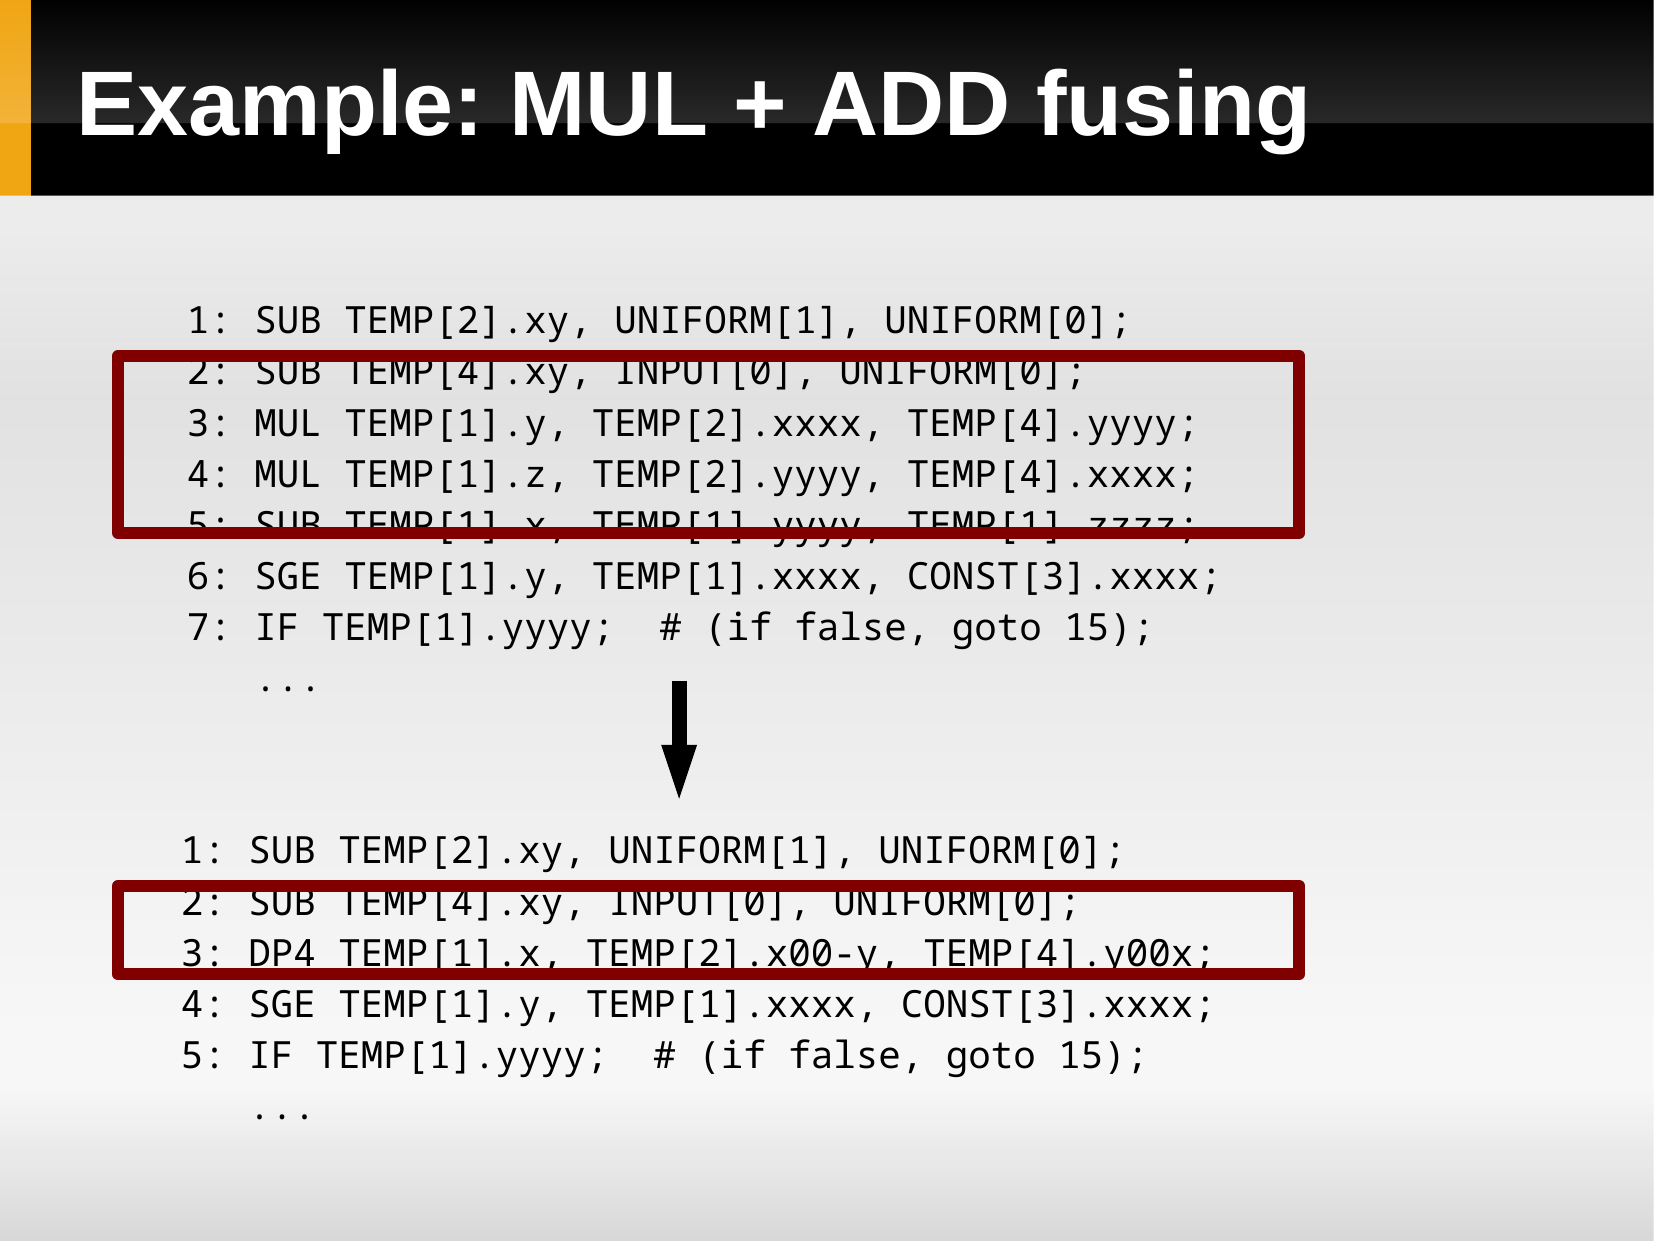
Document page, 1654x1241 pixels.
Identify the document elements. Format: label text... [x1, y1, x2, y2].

text_box 1: SUB TEMP[2].xy, UNIFORM[1], UNIFORM[0]; 2: SUB TEMP[4].xy, INPUT[0], UNIFORM[0]; 3: MUL TEMP[1].y, TEMP[2].xxxx, TEMP[4].yyyy; 4: MUL TEMP[1].z, TEMP[2].yyyy, TEMP[4].xxxx; 5: SUB TEMP[1].x, TEMP[1].yyyy, TEMP[1].zzzz; 6: SGE TEMP[1].y, TEMP[1].xxxx, CONST[3].xxxx; 7: IF TEMP[1].yyyy; # (if false, goto 15); ... [124, 362, 1241, 527]
text_box 1: SUB TEMP[2].xy, UNIFORM[1], UNIFORM[0]; 2: SUB TEMP[4].xy, INPUT[0], UNIFORM[0]; 3: MUL TEMP[1].y, TEMP[2].xxxx, TEMP[4].yyyy; 4: MUL TEMP[1].z, TEMP[2].yyyy, TEMP[4].xxxx; 5: SUB TEMP[1].x, TEMP[1].yyyy, TEMP[1].zzzz; 6: SGE TEMP[1].y, TEMP[1].xxxx, CONST[3].xxxx; 7: IF TEMP[1].yyyy; # (if false, goto 15); ... [124, 283, 1241, 350]
title Example: MUL + ADD fusing [76, 7, 1565, 200]
text_box 1: SUB TEMP[2].xy, UNIFORM[1], UNIFORM[0]; 2: SUB TEMP[4].xy, INPUT[0], UNIFORM[0]; 3: DP4 TEMP[1].x, TEMP[2].x00-y, TEMP[4].y00x; 4: SGE TEMP[1].y, TEMP[1].xxxx, CONST[3].xxxx; 5: IF TEMP[1].yyyy; # (if false, goto 15); ... [118, 980, 1235, 1182]
picture [0, 0, 1654, 1241]
text_box 1: SUB TEMP[2].xy, UNIFORM[1], UNIFORM[0]; 2: SUB TEMP[4].xy, INPUT[0], UNIFORM[0]; 3: MUL TEMP[1].y, TEMP[2].xxxx, TEMP[4].yyyy; 4: MUL TEMP[1].z, TEMP[2].yyyy, TEMP[4].xxxx; 5: SUB TEMP[1].x, TEMP[1].yyyy, TEMP[1].zzzz; 6: SGE TEMP[1].y, TEMP[1].xxxx, CONST[3].xxxx; 7: IF TEMP[1].yyyy; # (if false, goto 15); ... [124, 539, 1241, 653]
text_box 1: SUB TEMP[2].xy, UNIFORM[1], UNIFORM[0]; 2: SUB TEMP[4].xy, INPUT[0], UNIFORM[0]; 3: DP4 TEMP[1].x, TEMP[2].x00-y, TEMP[4].y00x; 4: SGE TEMP[1].y, TEMP[1].xxxx, CONST[3].xxxx; 5: IF TEMP[1].yyyy; # (if false, goto 15); ... [118, 813, 1235, 880]
text_box 1: SUB TEMP[2].xy, UNIFORM[1], UNIFORM[0]; 2: SUB TEMP[4].xy, INPUT[0], UNIFORM[0]; 3: DP4 TEMP[1].x, TEMP[2].x00-y, TEMP[4].y00x; 4: SGE TEMP[1].y, TEMP[1].xxxx, CONST[3].xxxx; 5: IF TEMP[1].yyyy; # (if false, goto 15); ... [124, 892, 1235, 968]
